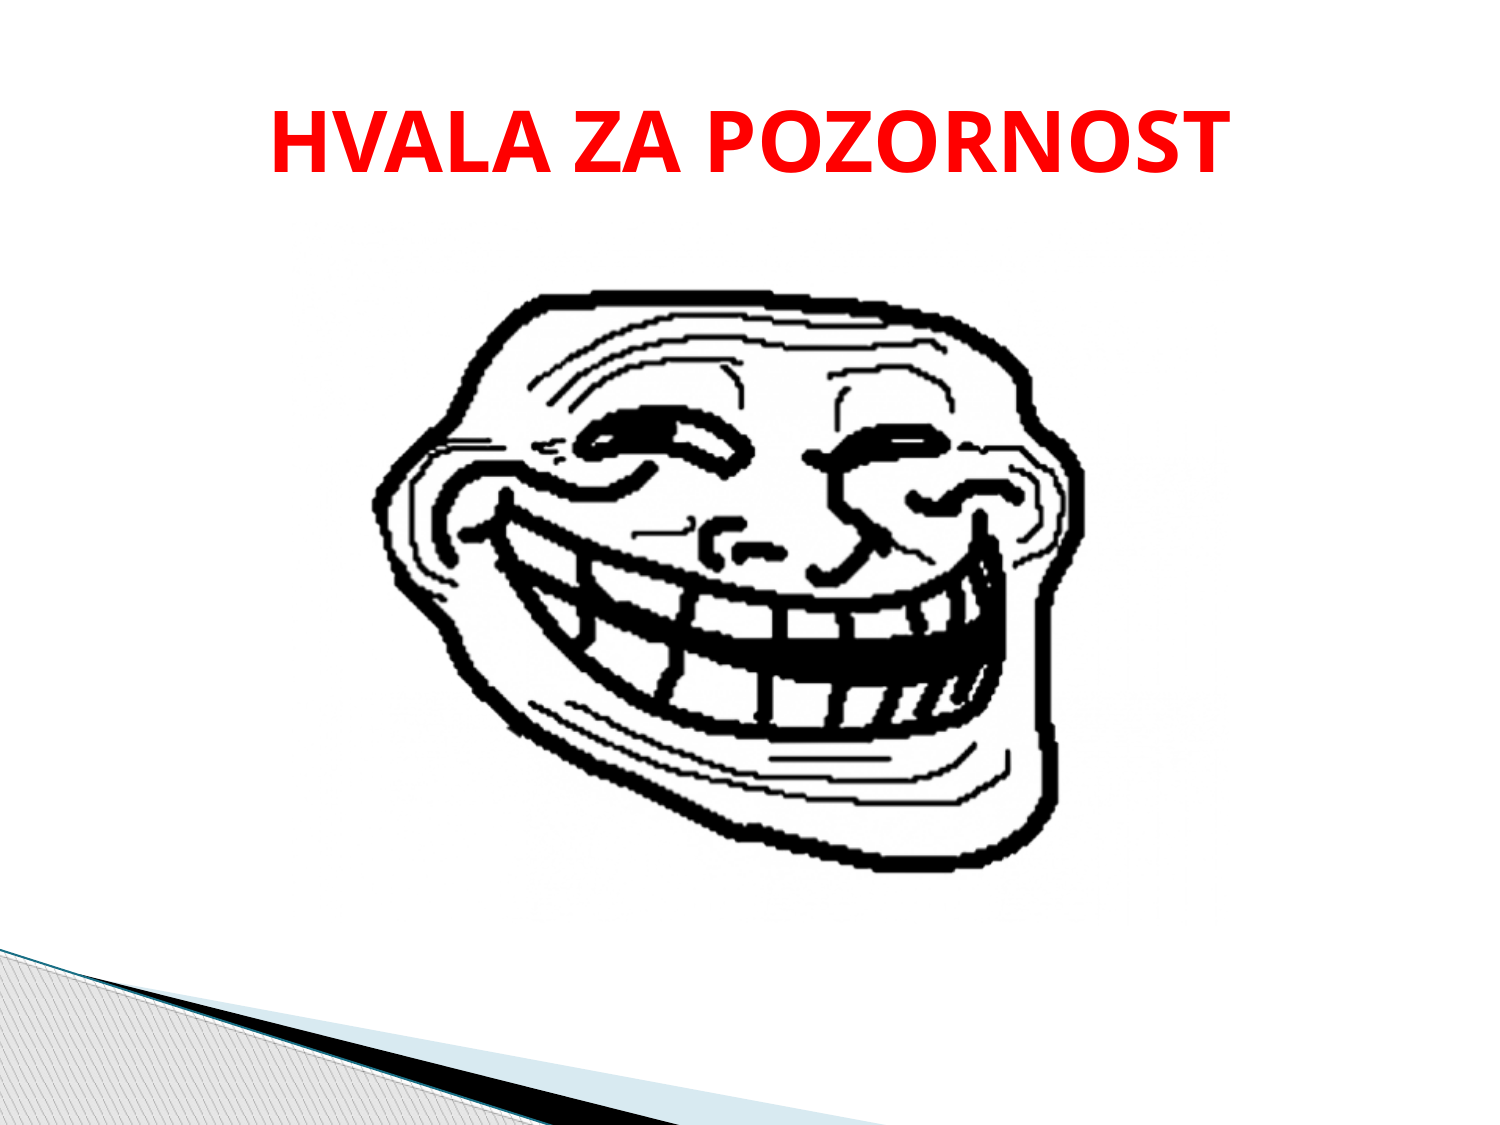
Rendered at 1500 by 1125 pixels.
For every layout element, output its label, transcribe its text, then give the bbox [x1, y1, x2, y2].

picture [292, 222, 1231, 926]
title HVALA ZA POZORNOST [75, 45, 1425, 233]
